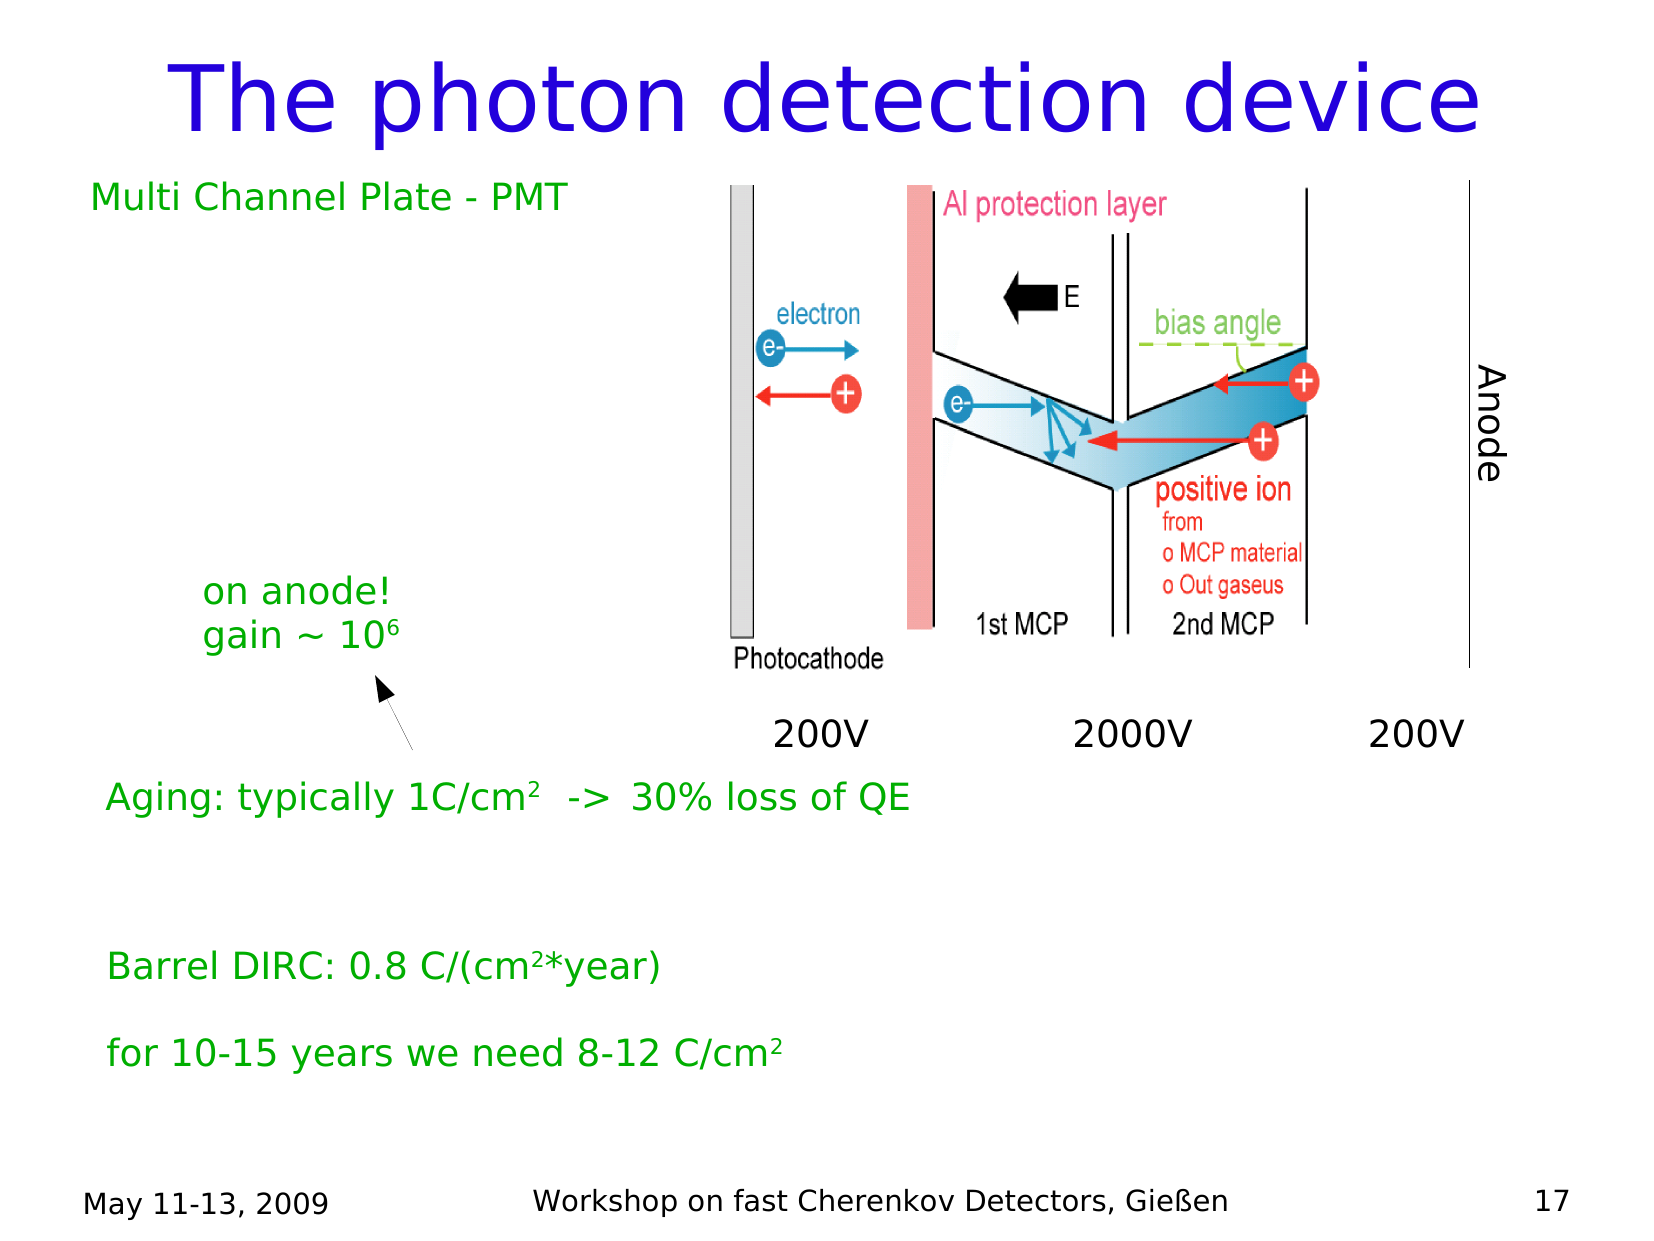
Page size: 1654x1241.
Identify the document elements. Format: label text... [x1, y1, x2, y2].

title The photon detection device [82, 46, 1571, 154]
text_box Aging: typically 1C/cm2 -> 30% loss of QE [90, 768, 927, 827]
text_box Multi Channel Plate - PMT [75, 168, 584, 227]
text_box 2000V [1057, 705, 1208, 764]
picture [728, 185, 1323, 674]
text_box 200V [757, 705, 885, 764]
text_box 200V [1353, 705, 1480, 764]
text_box Barrel DIRC: 0.8 C/(cm2*year) for 10-15 years we need 8-12 C/cm2 [91, 937, 799, 1083]
text_box on anode! gain ~ 106 [187, 562, 415, 665]
